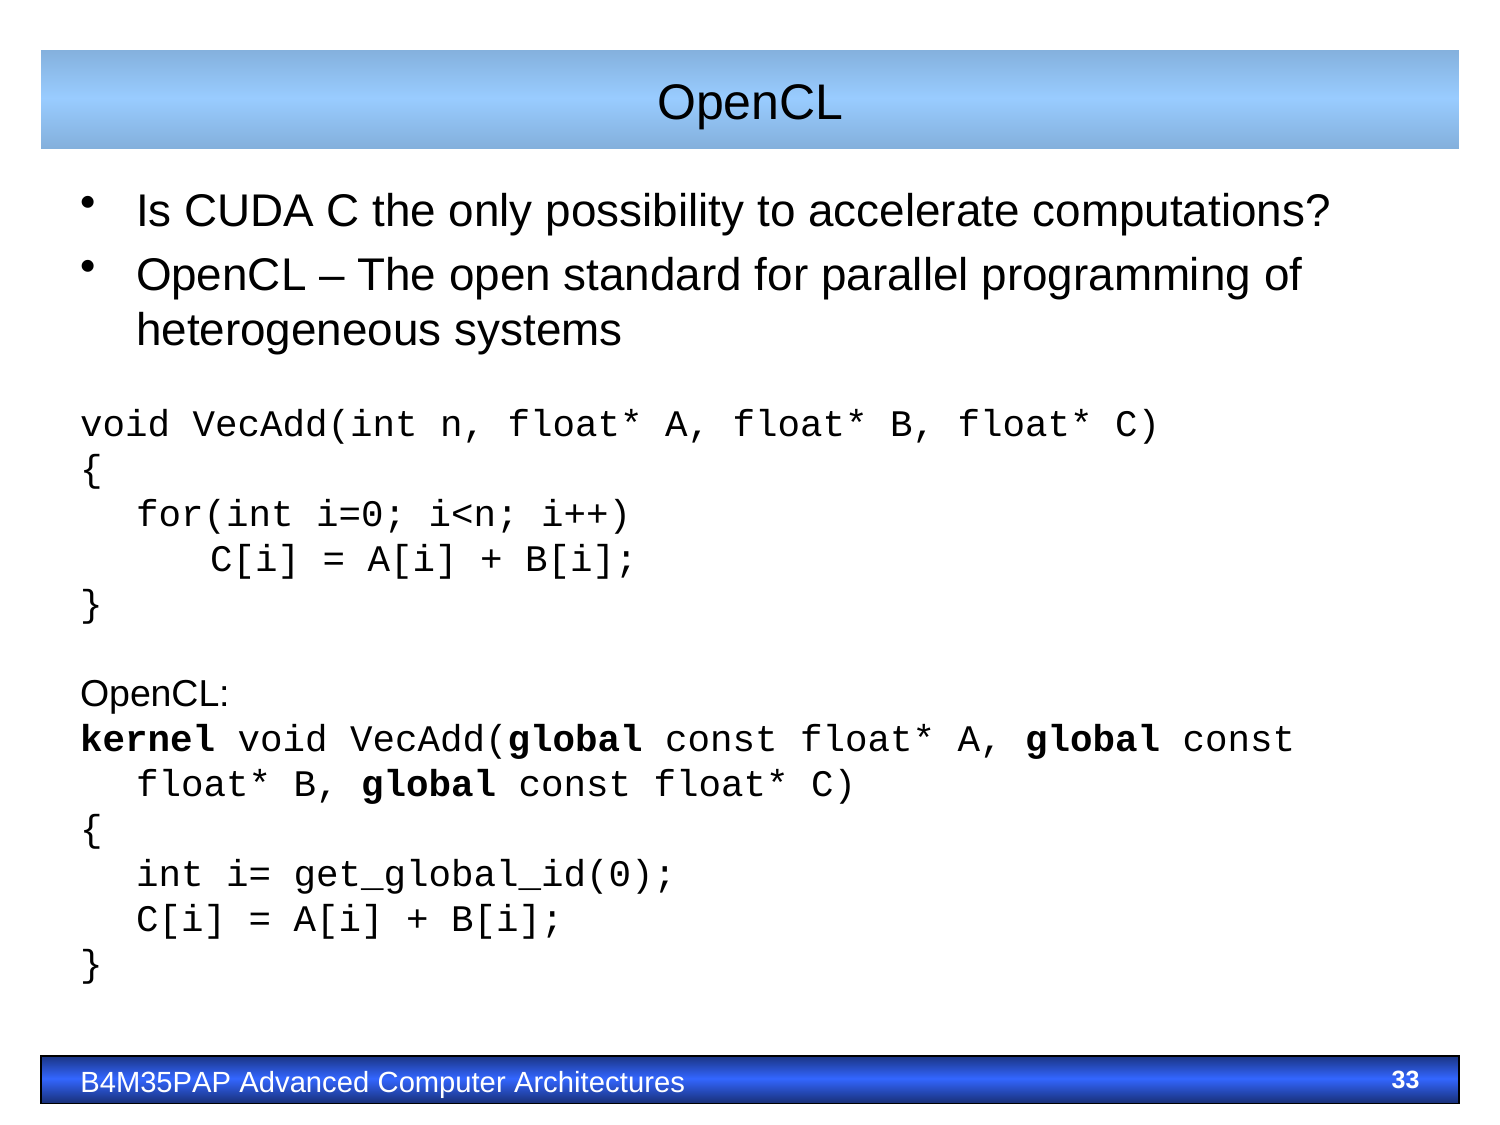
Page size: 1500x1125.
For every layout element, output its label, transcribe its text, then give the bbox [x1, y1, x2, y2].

list Is CUDA C the only possibility to accelerate computations? OpenCL – The open standard for parallel programming of heterogeneous systems void VecAdd(int n, float* A, float* B, float* C) { for(int i=0; i<n; i++) C[i] = A[i] + B[i]; } OpenCL: kernel void VecAdd(global const float* A, global const float* B, global const float* C) { int i= get_global_id(0); C[i] = A[i] + B[i]; } [64, 172, 1436, 1000]
title OpenCL [41, 50, 1459, 149]
